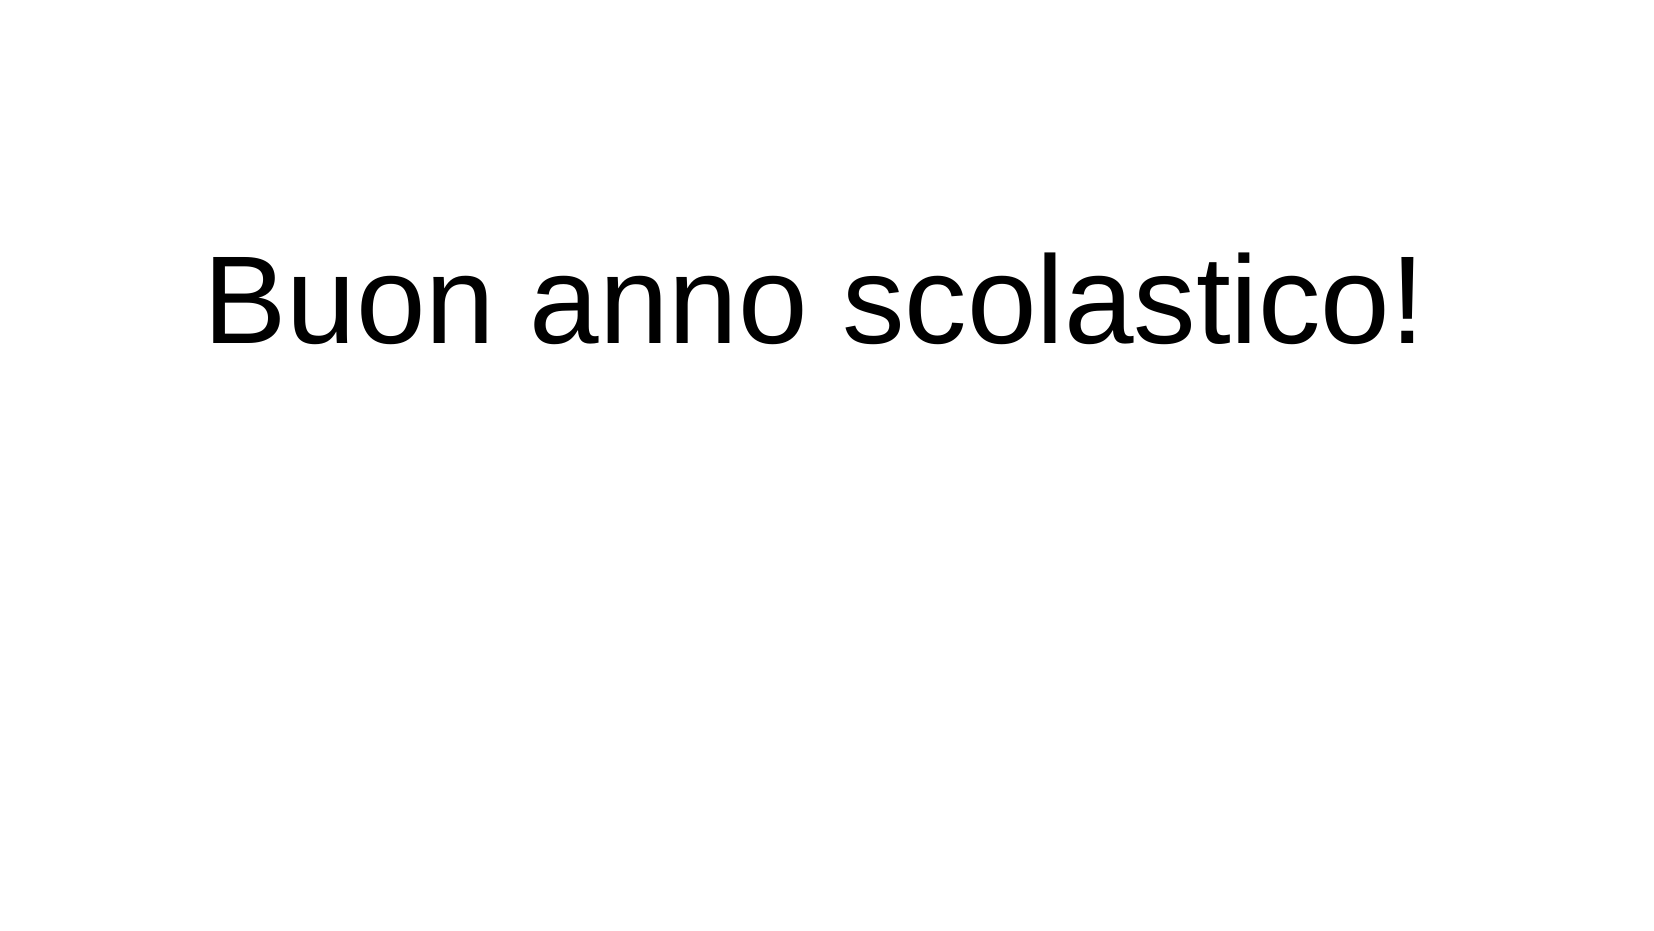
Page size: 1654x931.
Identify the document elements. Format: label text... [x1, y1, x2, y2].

title Buon anno scolastico! [70, 222, 1560, 378]
